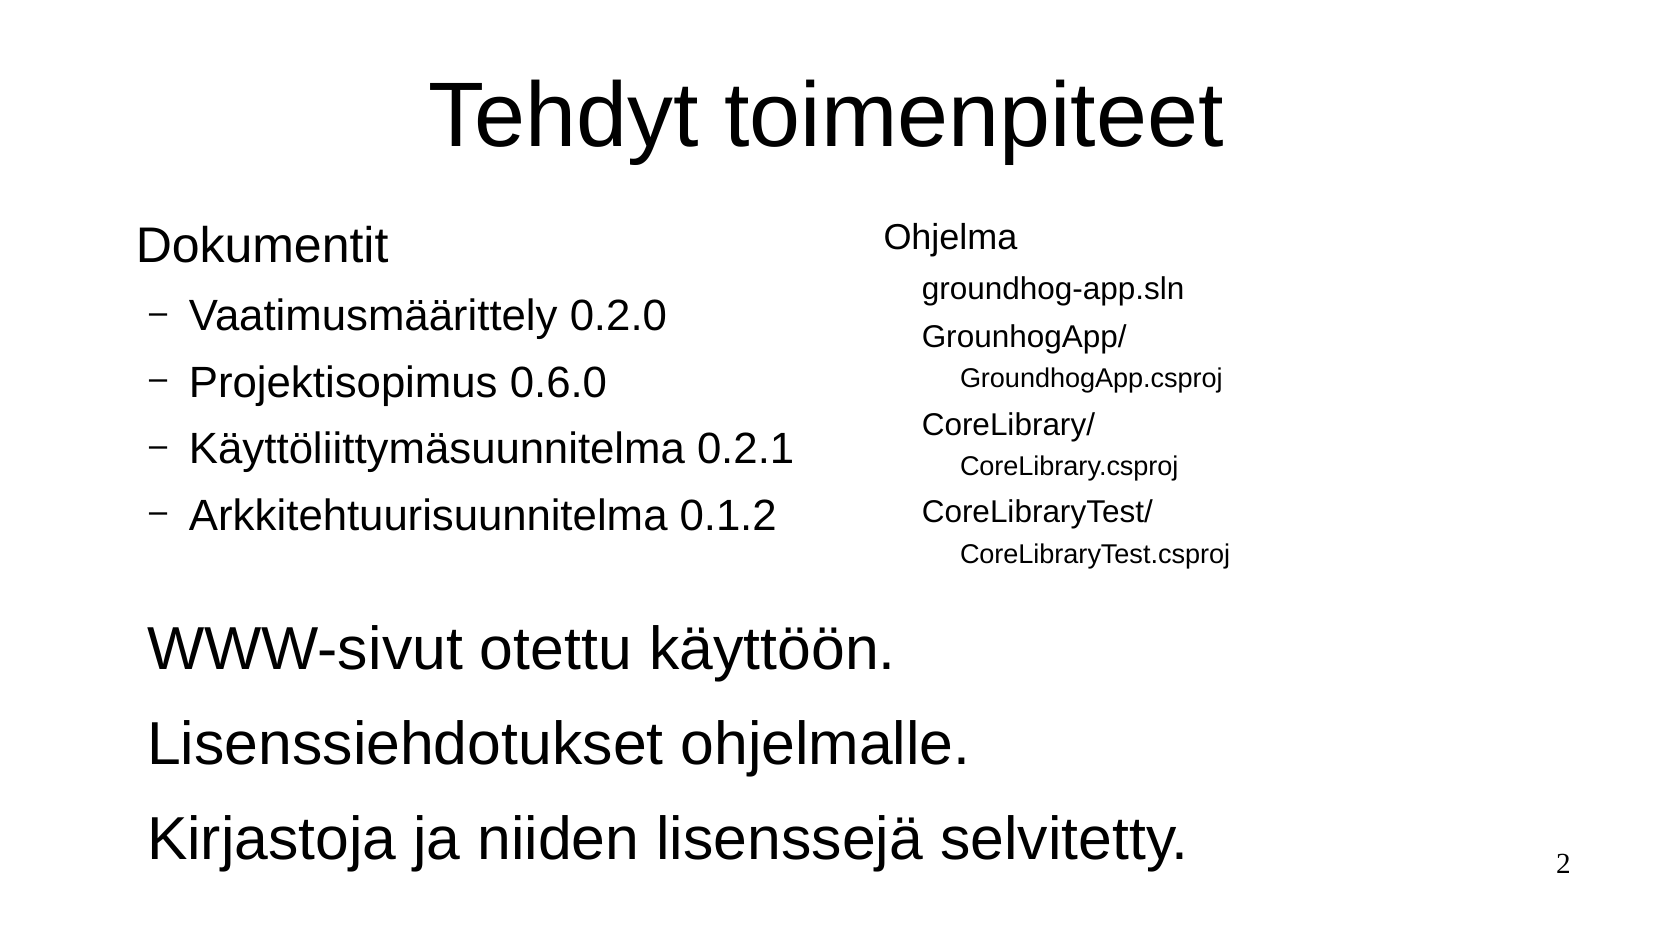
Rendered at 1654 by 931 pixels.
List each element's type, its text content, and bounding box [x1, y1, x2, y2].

list WWW-sivut otettu käyttöön. Lisenssiehdotukset ohjelmalle. Kirjastoja ja niiden lisenssejä selvitetty. [82, 615, 1571, 873]
title Tehdyt toimenpiteet [82, 37, 1571, 193]
list Ohjelma groundhog-app.sln GrounhogApp/ GroundhogApp.csproj CoreLibrary/ CoreLibrary.csproj CoreLibraryTest/ CoreLibraryTest.csproj [845, 217, 1572, 571]
list Dokumentit Vaatimusmäärittely 0.2.0 Projektisopimus 0.6.0 Käyttöliittymäsuunnitelma 0.2.1 Arkkitehtuurisuunnitelma 0.1.2 [82, 217, 809, 571]
